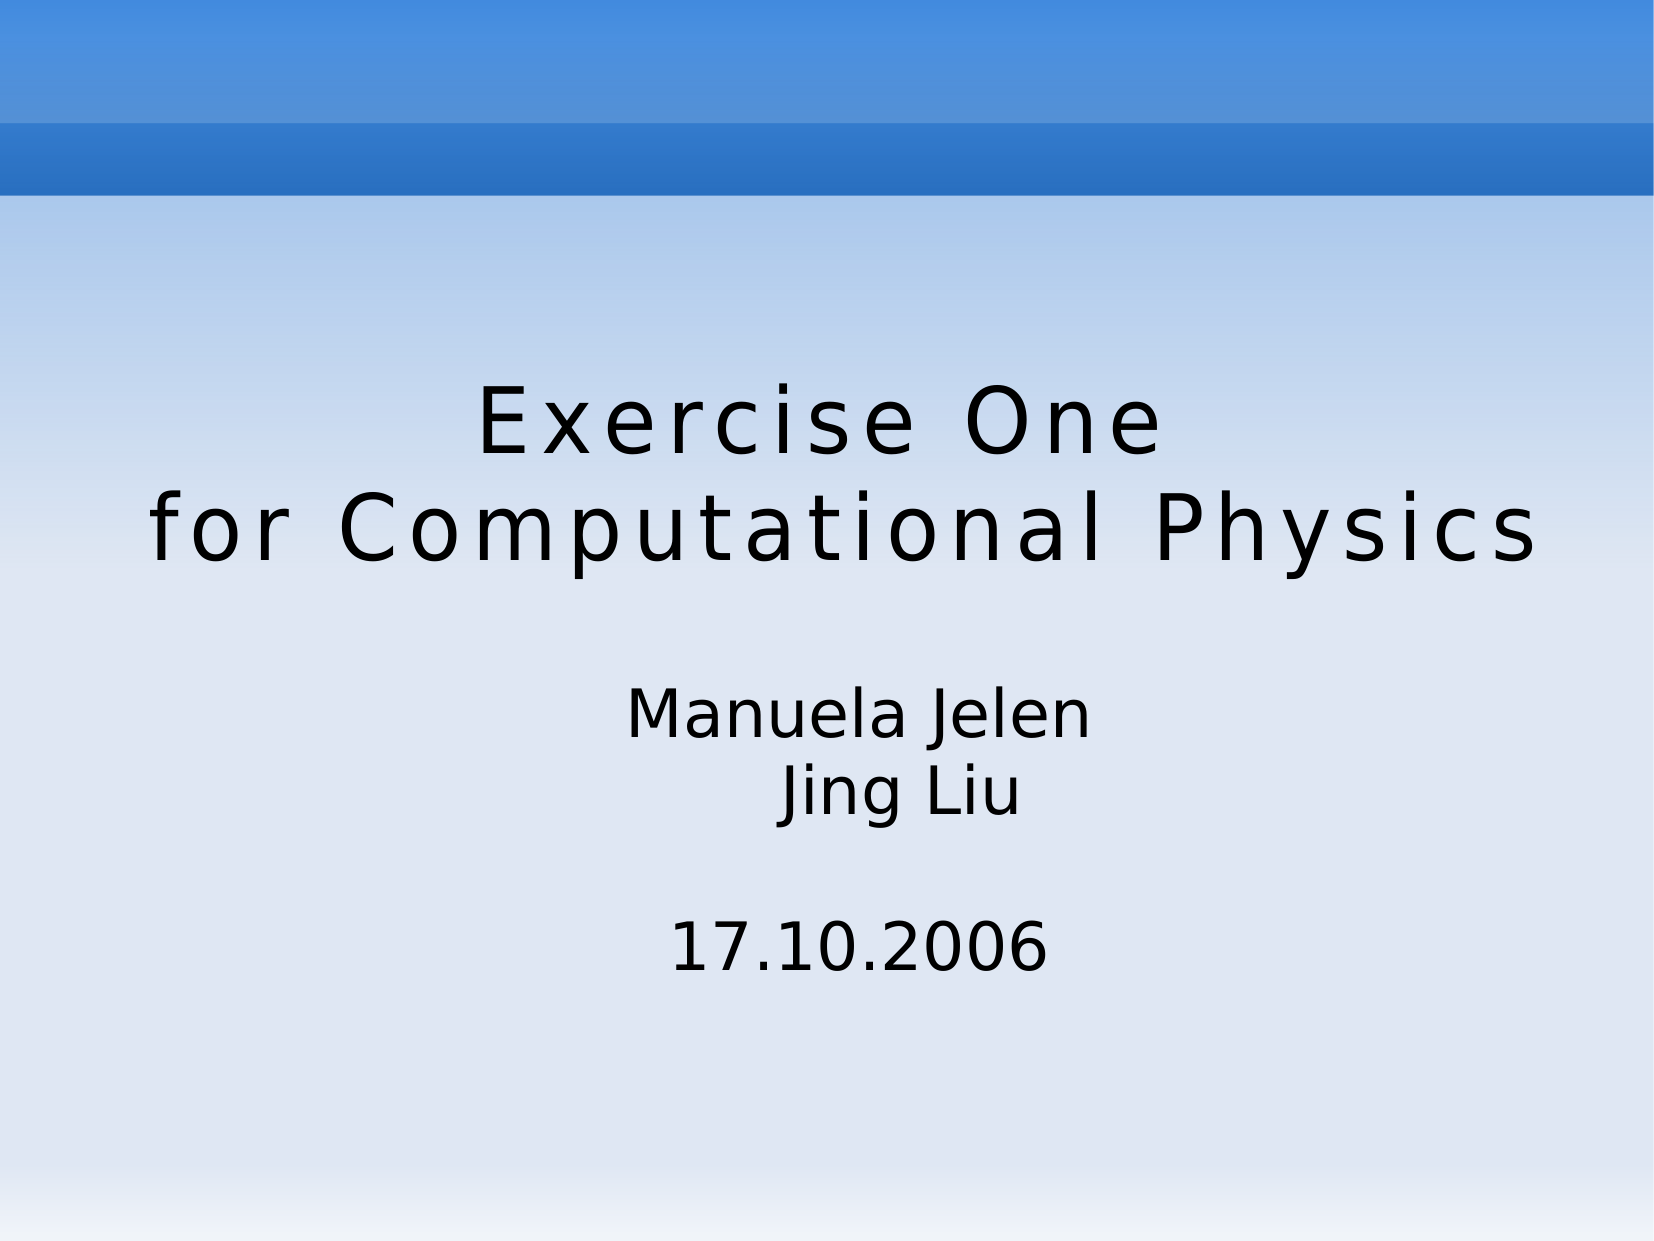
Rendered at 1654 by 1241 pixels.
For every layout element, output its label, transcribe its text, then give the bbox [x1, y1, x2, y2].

title Exercise One for Computational Physics [112, 368, 1576, 583]
subtitle Manuela Jelen Jing Liu 17.10.2006 [487, 675, 1196, 987]
picture [0, 0, 1654, 1241]
